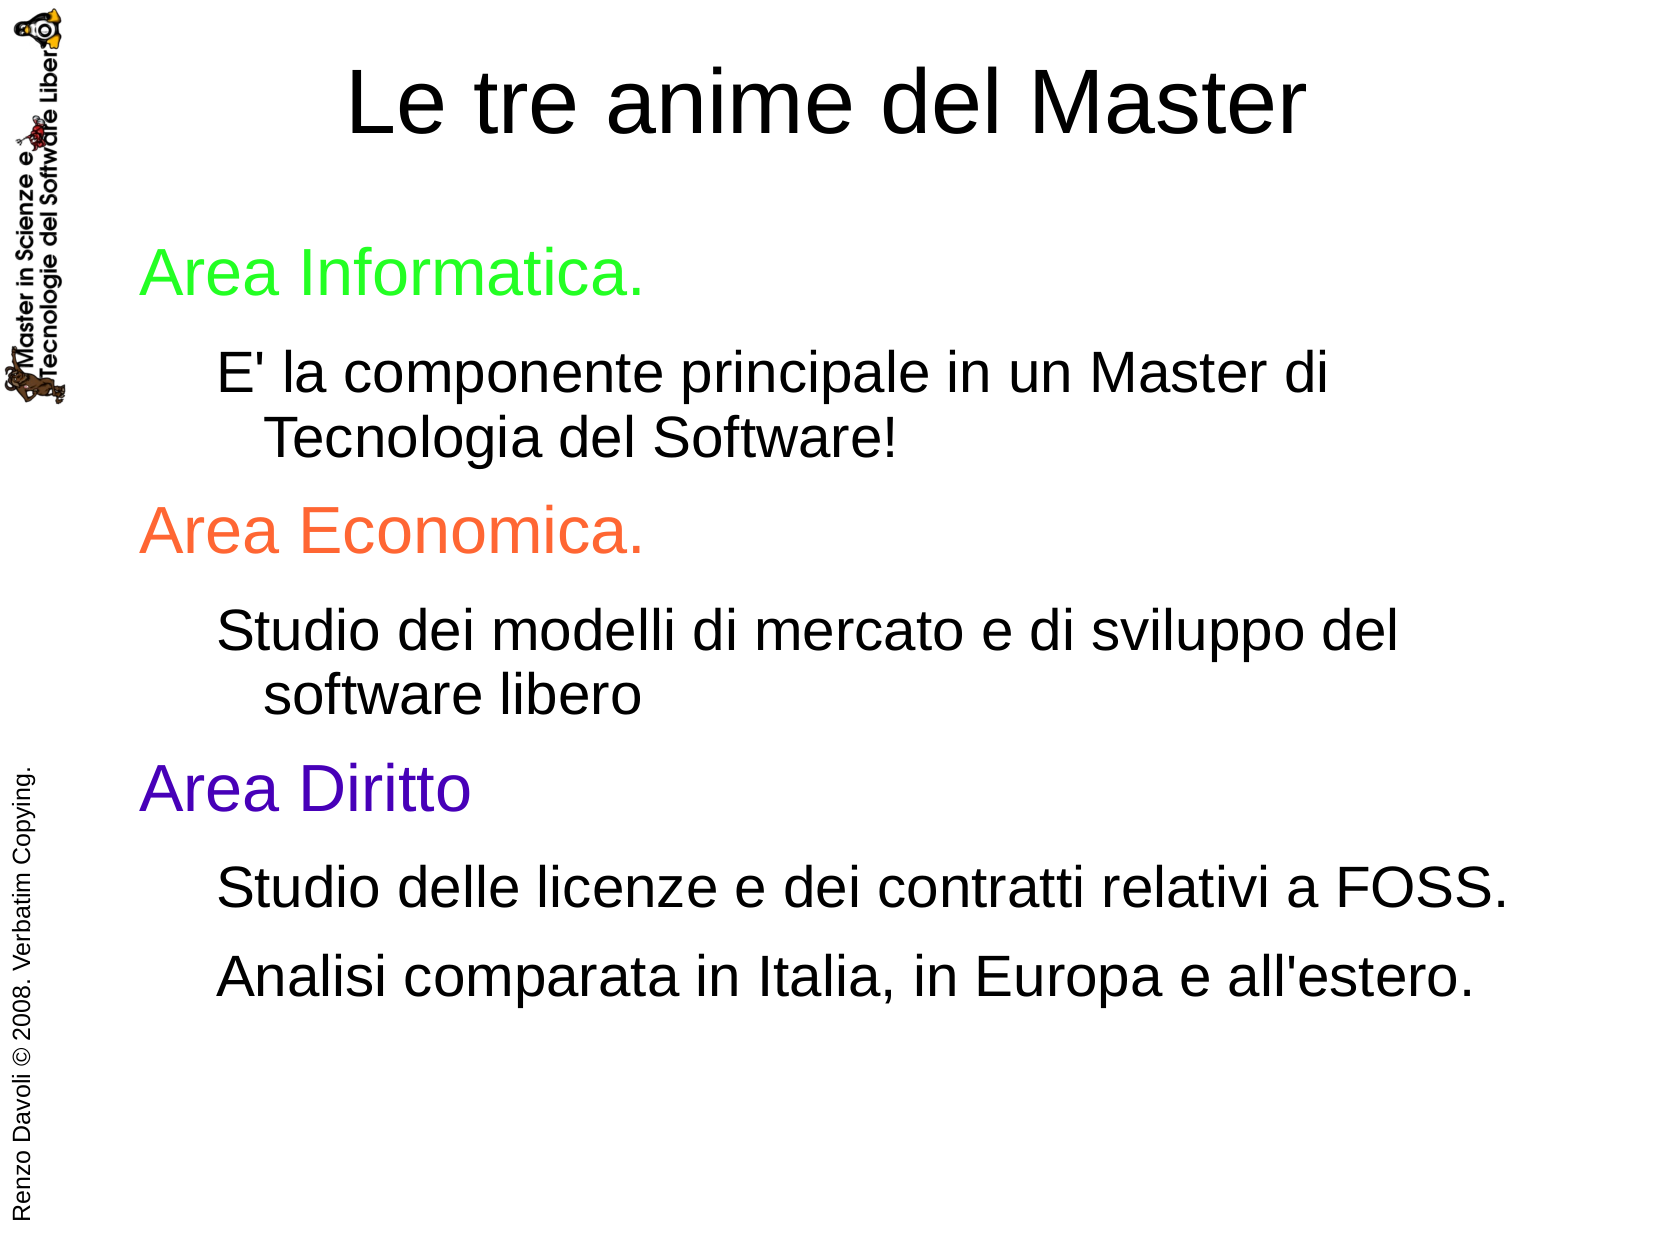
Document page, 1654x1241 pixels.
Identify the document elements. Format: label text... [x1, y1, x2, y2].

picture [1, 2, 69, 413]
list Area Informatica. E' la componente principale in un Master di Tecnologia del Software! Area Economica. Studio dei modelli di mercato e di sviluppo del software libero Area Diritto Studio delle licenze e dei contratti relativi a FOSS. Analisi comparata in Italia, in Europa e all'estero. [121, 234, 1534, 1074]
title Le tre anime del Master [121, 33, 1534, 171]
